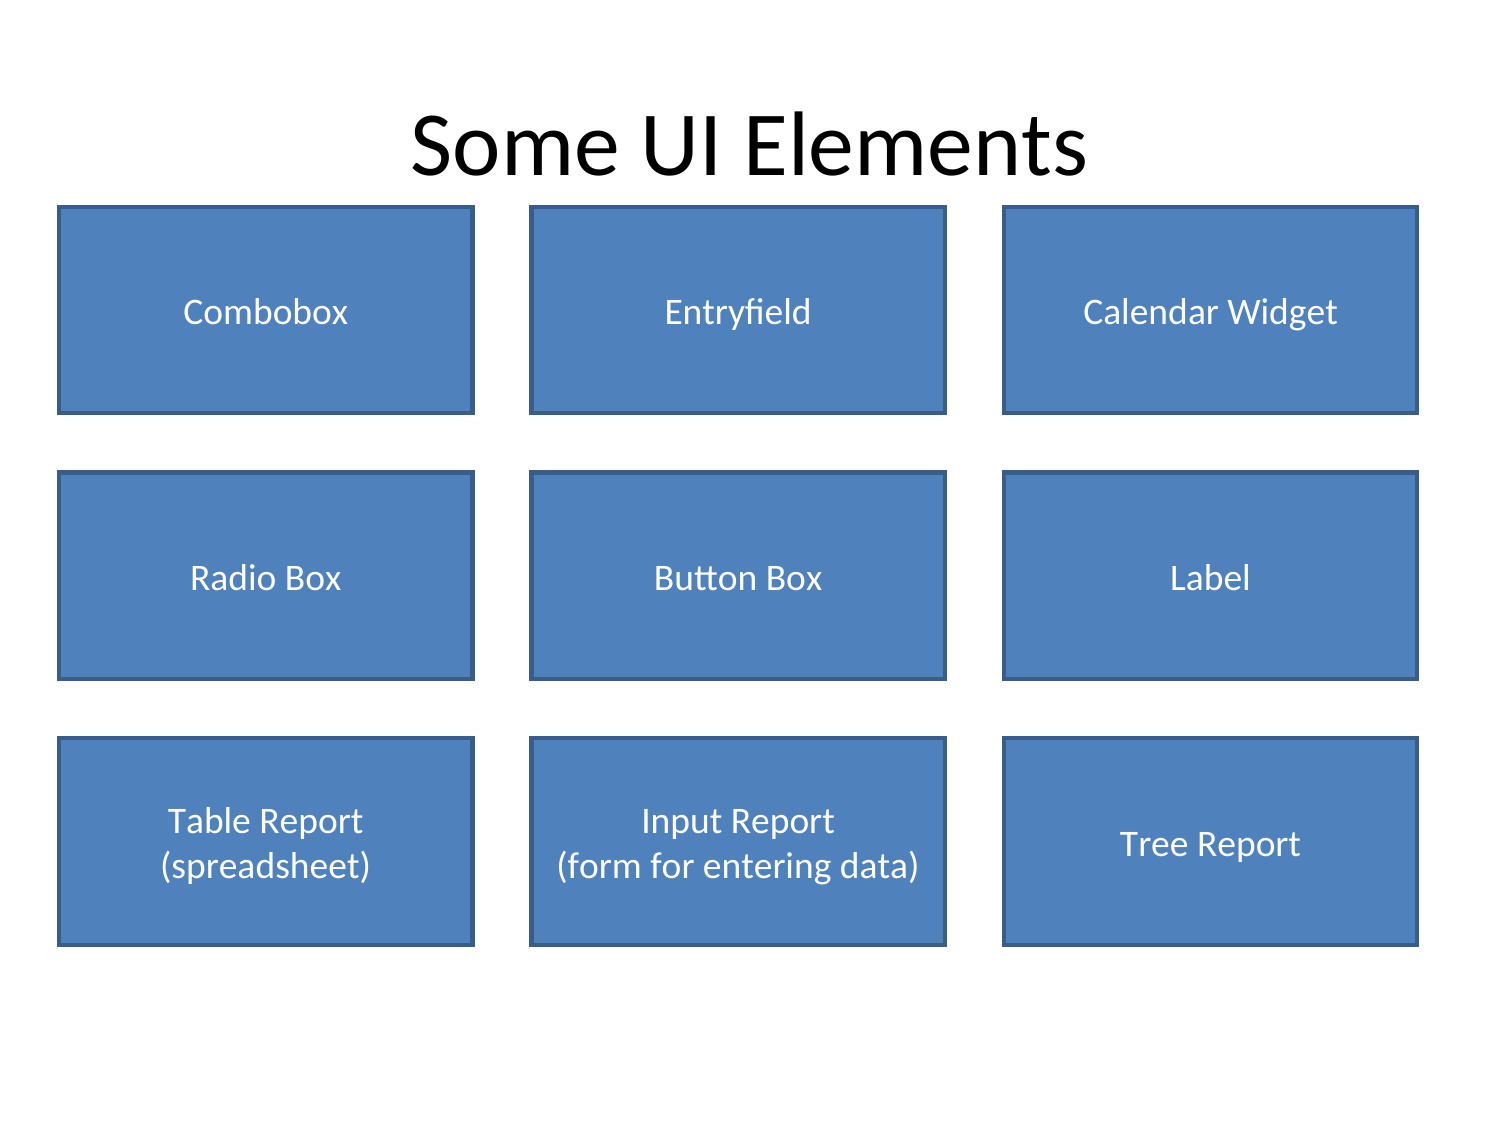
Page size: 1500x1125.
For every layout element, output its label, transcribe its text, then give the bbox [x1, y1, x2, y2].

text_box Table Report (spreadsheet) [59, 738, 473, 945]
text_box Entryfield [531, 206, 945, 414]
text_box Radio Box [59, 472, 473, 680]
text_box Calendar Widget [1003, 206, 1418, 414]
text_box Button Box [531, 472, 945, 680]
text_box Label [1003, 472, 1418, 680]
text_box Tree Report [1003, 738, 1418, 945]
text_box Combobox [59, 206, 473, 414]
text_box Some UI Elements [75, 45, 1426, 233]
text_box Input Report (form for entering data) [531, 738, 945, 945]
